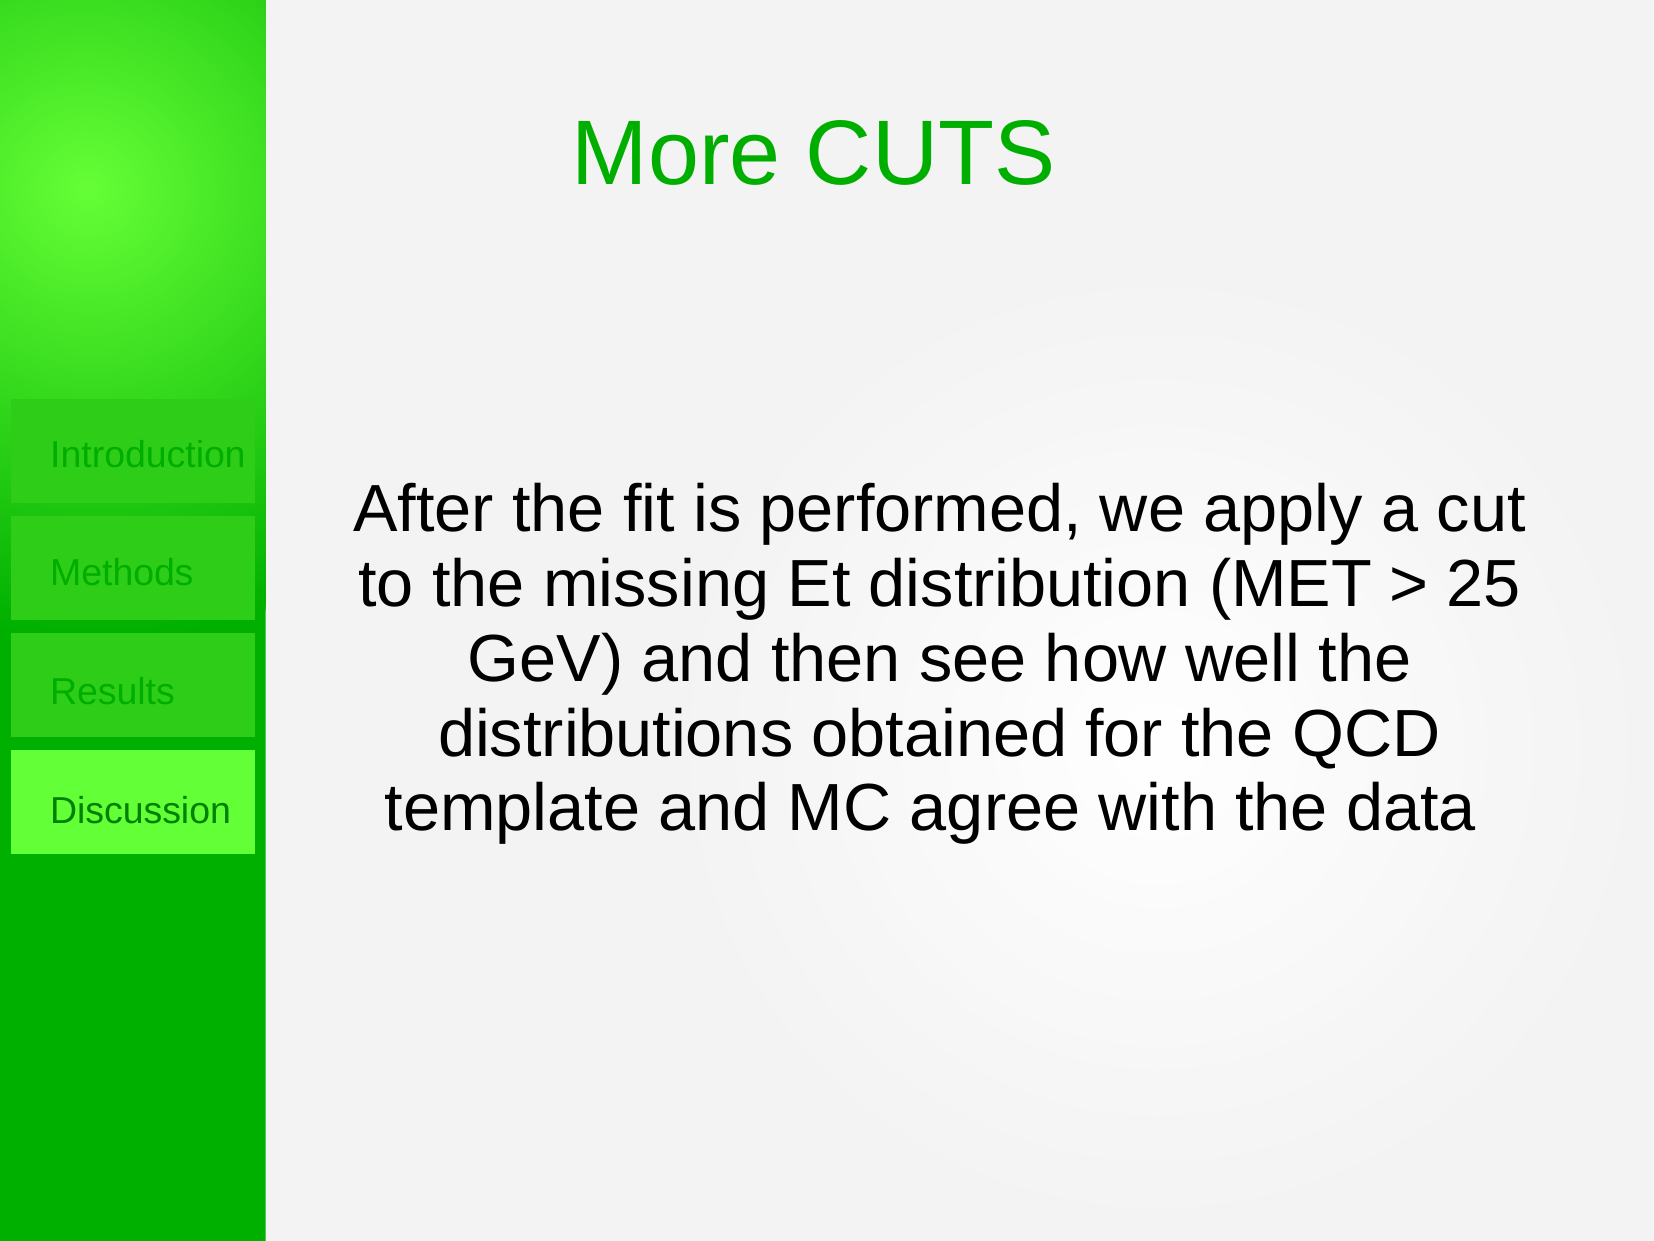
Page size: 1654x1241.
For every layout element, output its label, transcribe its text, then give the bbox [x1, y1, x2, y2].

text_box Introduction [35, 425, 319, 483]
subtitle After the fit is performed, we apply a cut to the missing Et distribution (MET > 25 GeV) and then see how well the distributions obtained for the QCD template and MC agree with the data [342, 307, 1538, 1010]
text_box Methods [35, 544, 252, 602]
text_box Results [35, 663, 265, 720]
title More CUTS [82, 49, 1571, 257]
text_box Discussion [35, 781, 292, 839]
